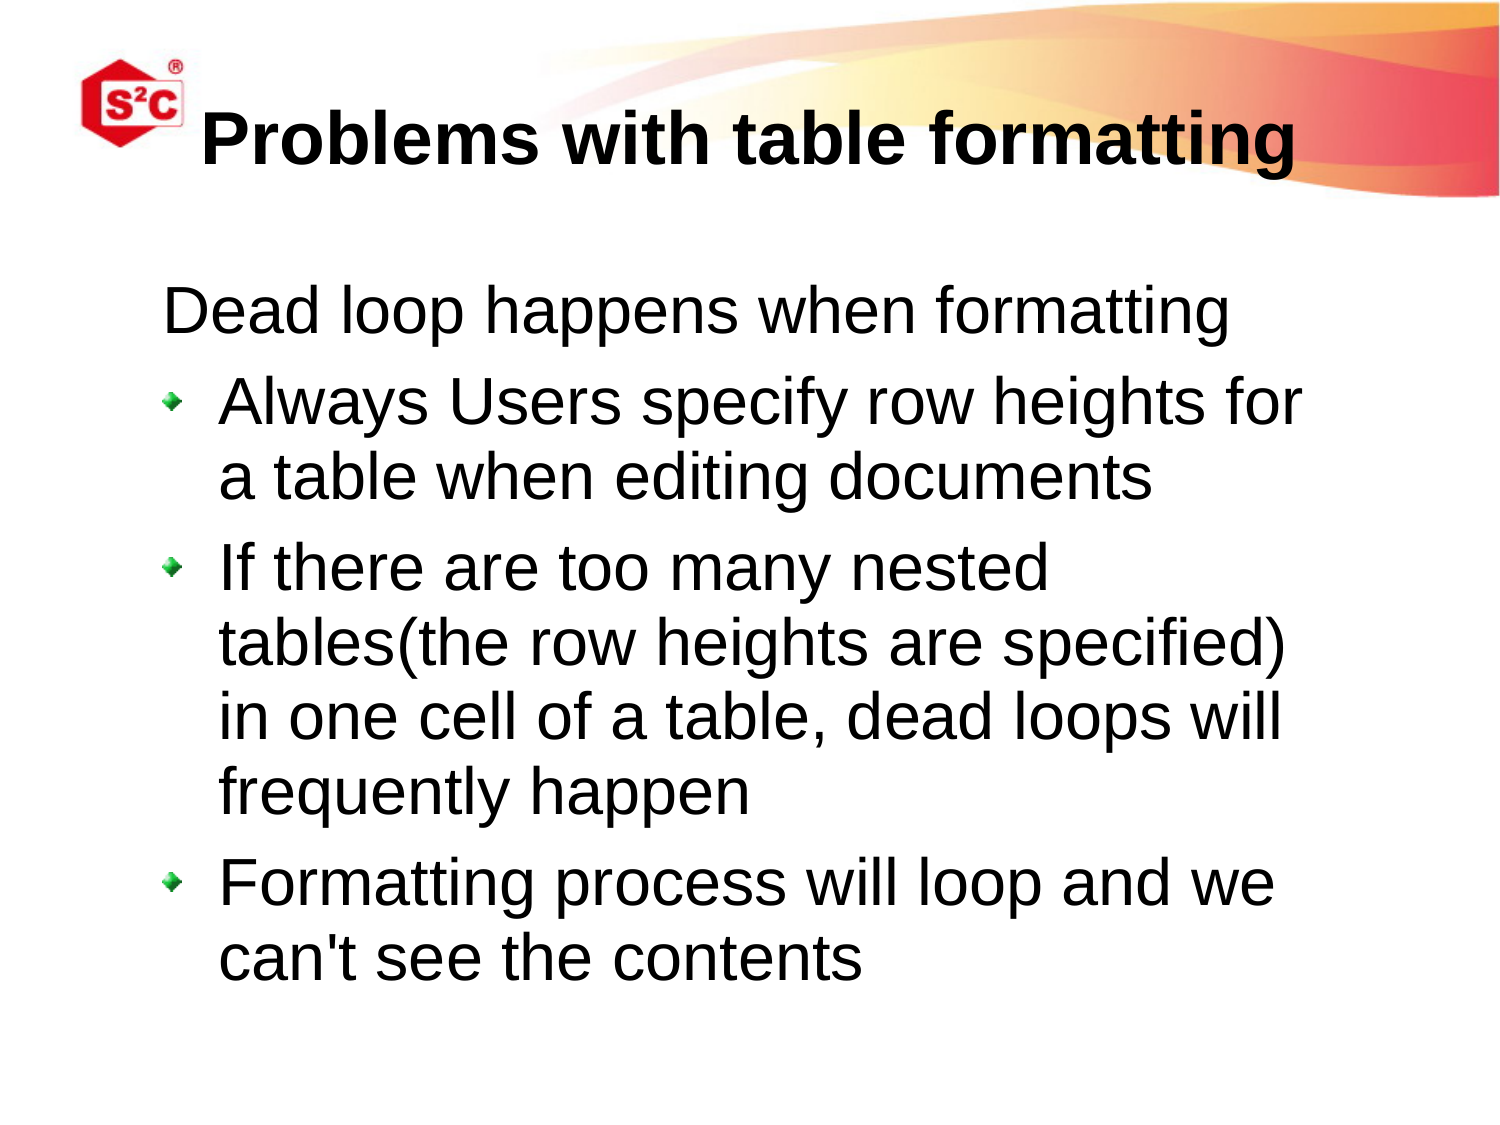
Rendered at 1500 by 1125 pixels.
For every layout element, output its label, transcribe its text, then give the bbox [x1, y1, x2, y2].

picture [0, 0, 1500, 1125]
title Problems with table formatting [75, 44, 1425, 233]
list Dead loop happens when formatting Always Users specify row heights for a table when editing documents If there are too many nested tables(the row heights are specified) in one cell of a table, dead loops will frequently happen Formatting process will loop and we can't see the contents [147, 265, 1329, 1034]
